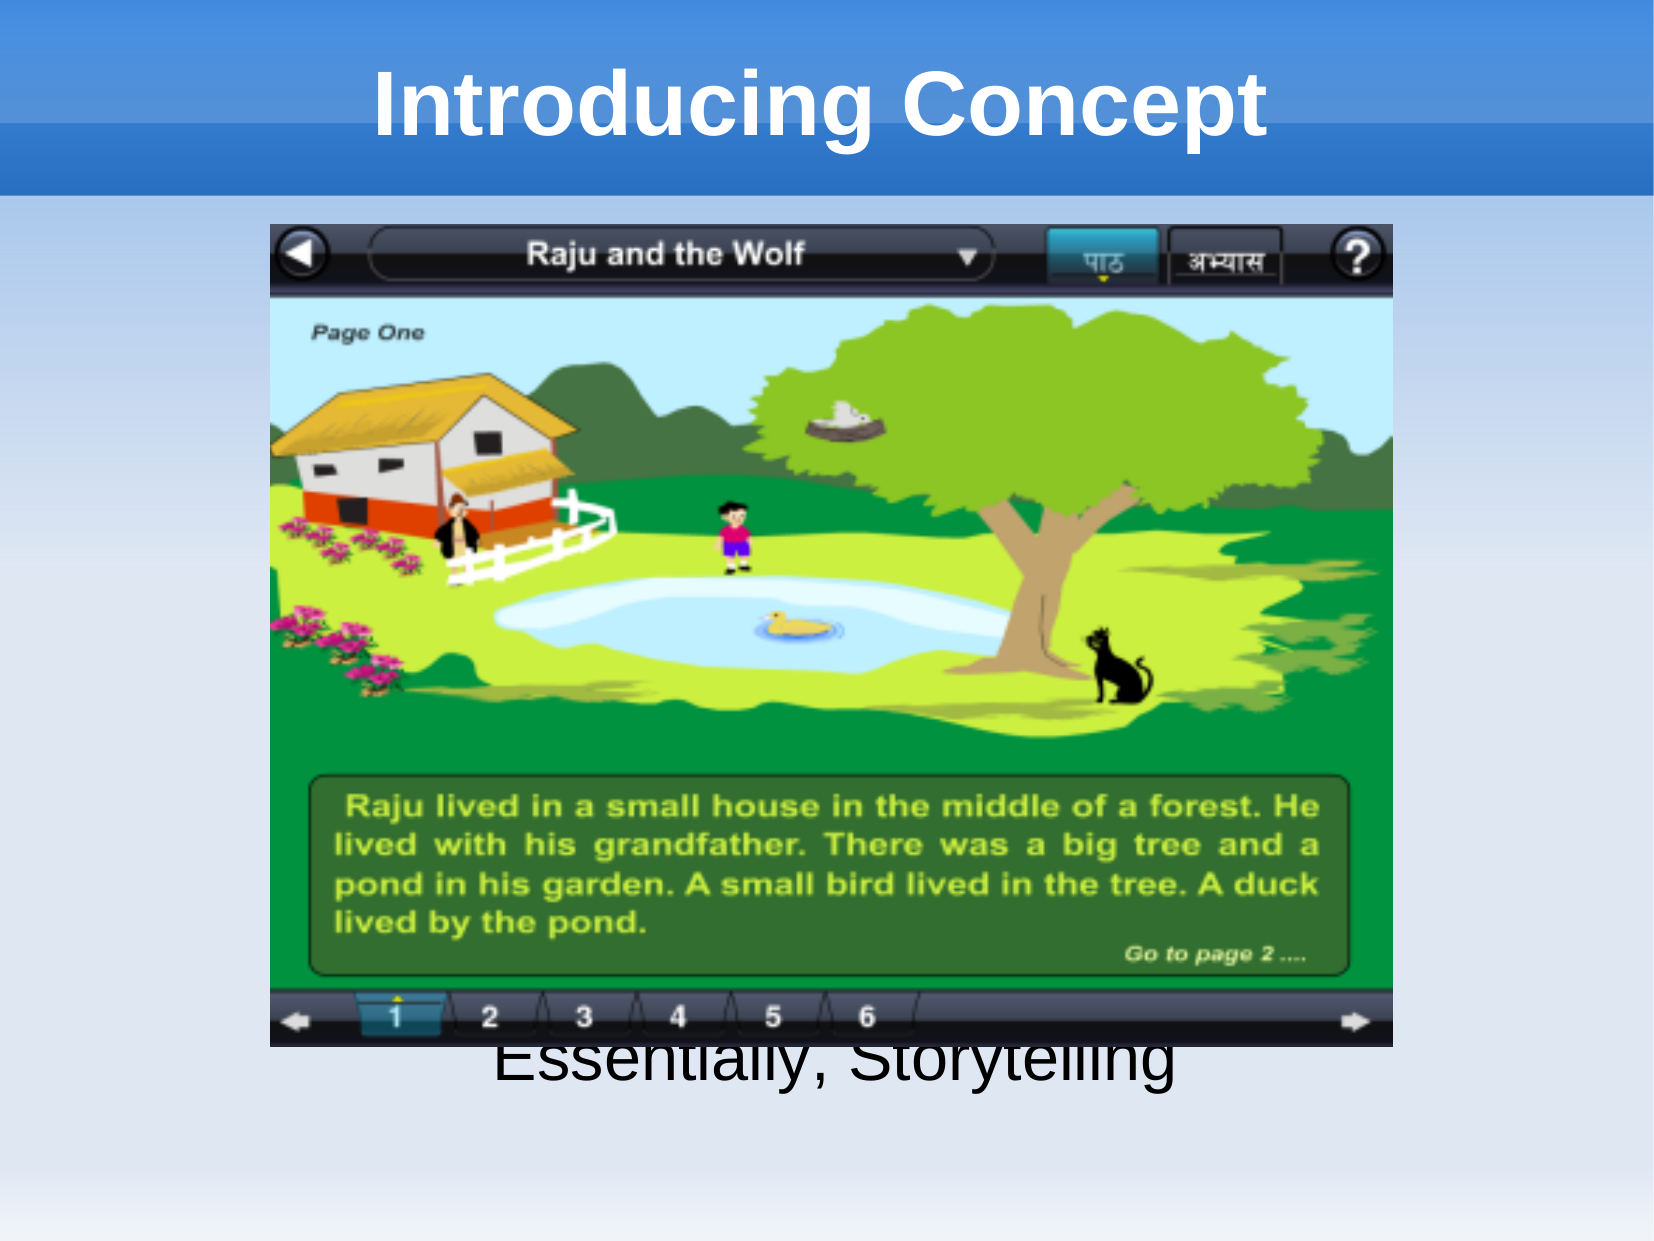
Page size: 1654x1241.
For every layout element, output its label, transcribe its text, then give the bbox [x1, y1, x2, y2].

picture [0, 0, 1654, 1241]
list Essentially, Storytelling [82, 290, 1571, 1162]
title Introducing Concept [76, 7, 1565, 200]
